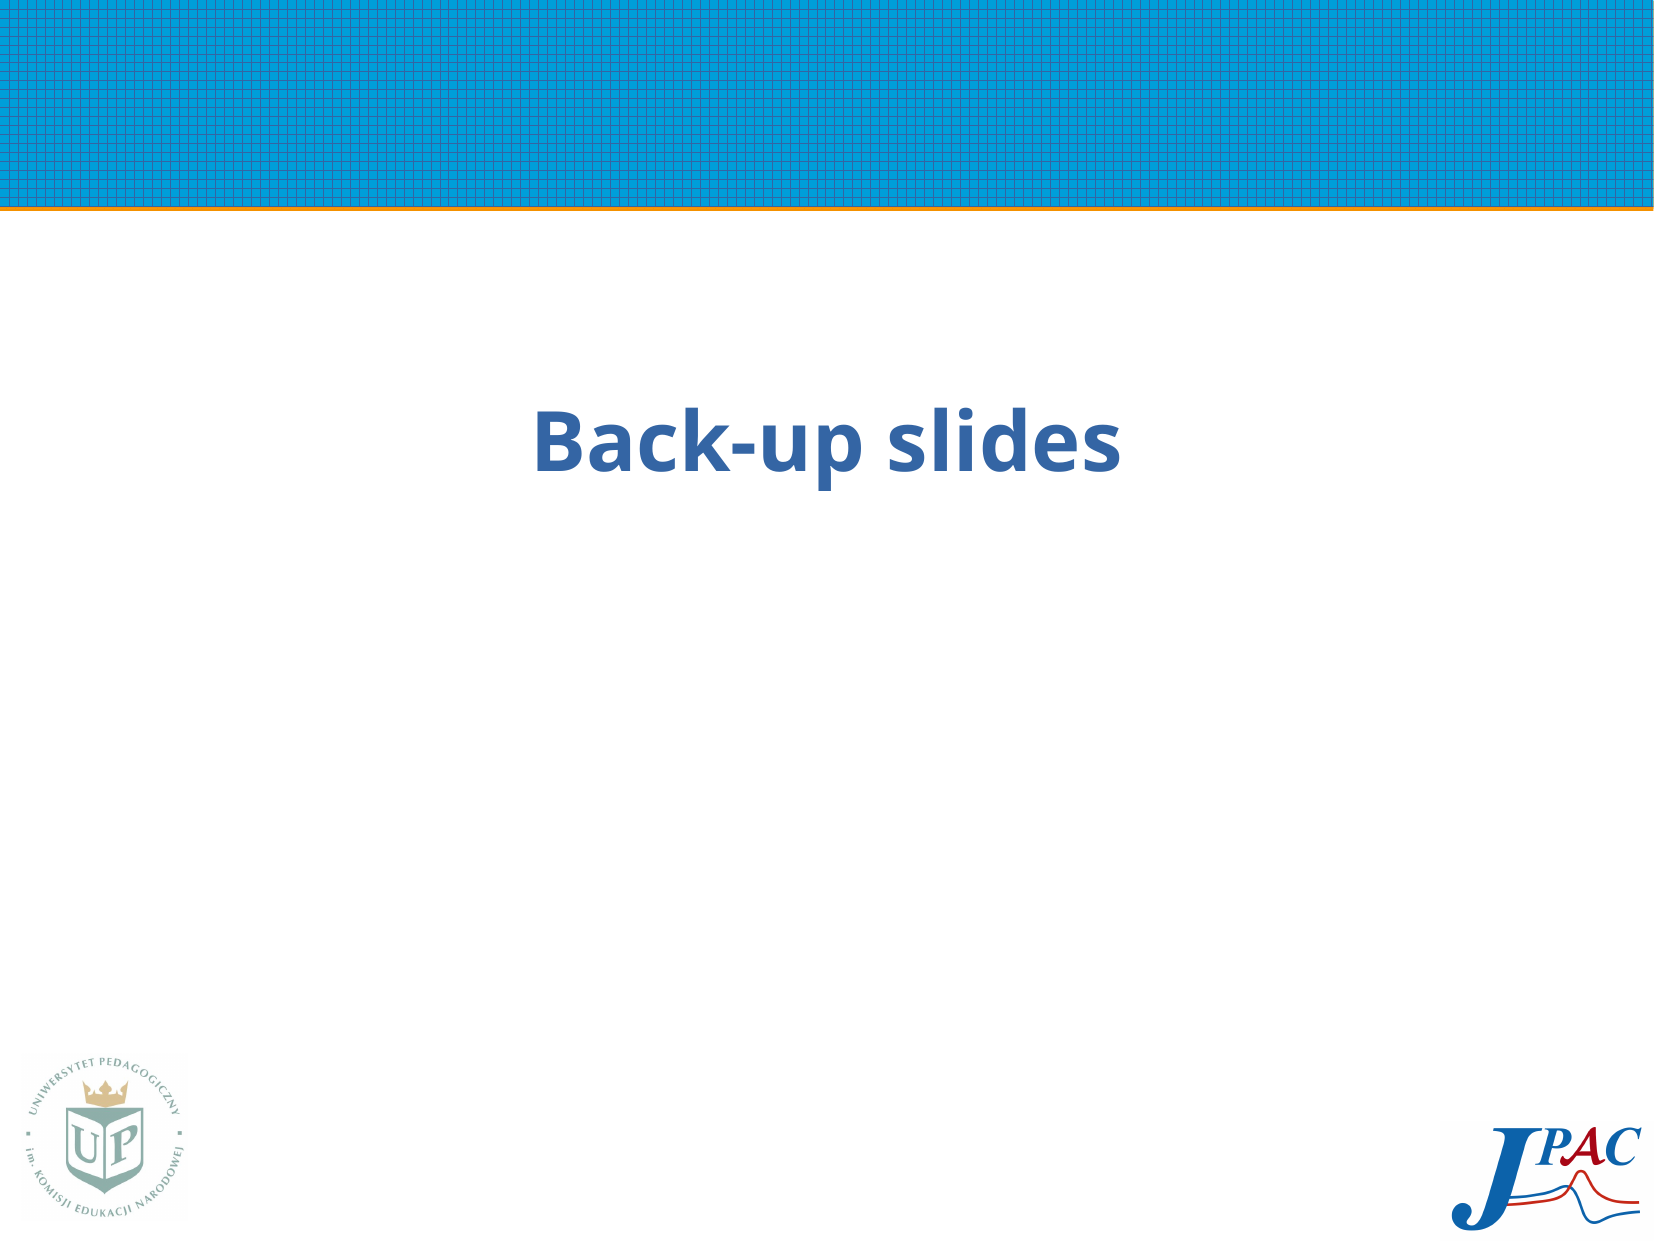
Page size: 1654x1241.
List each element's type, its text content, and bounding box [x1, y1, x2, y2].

subtitle Back-up slides [88, 5, 1565, 874]
picture [21, 1053, 188, 1221]
picture [1440, 1121, 1654, 1241]
